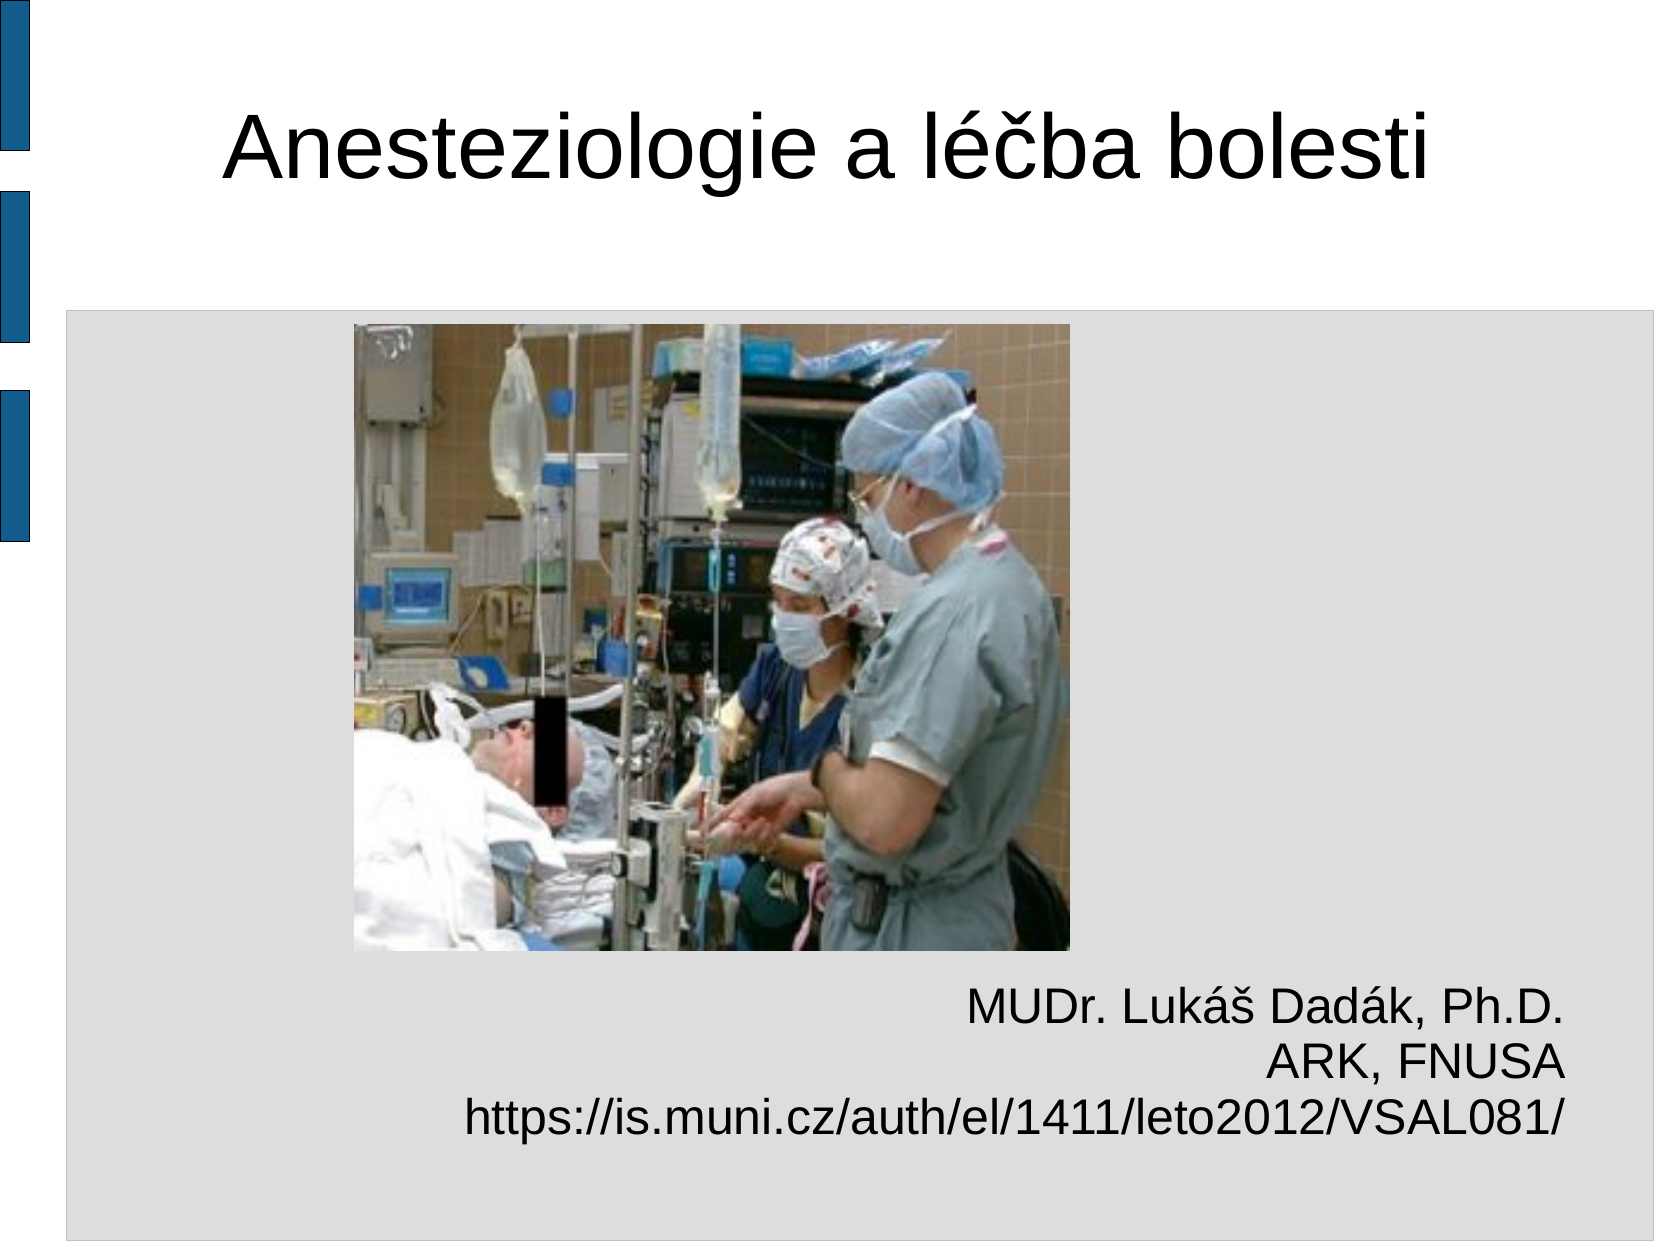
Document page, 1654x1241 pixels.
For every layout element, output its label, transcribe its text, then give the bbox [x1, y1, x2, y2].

picture [354, 324, 1070, 951]
subtitle MUDr. Lukáš Dadák, Ph.D. ARK, FNUSA https://is.muni.cz/auth/el/1411/leto2012/VSAL081/ [127, 882, 1567, 1241]
title Anesteziologie a léčba bolesti [121, 46, 1534, 254]
